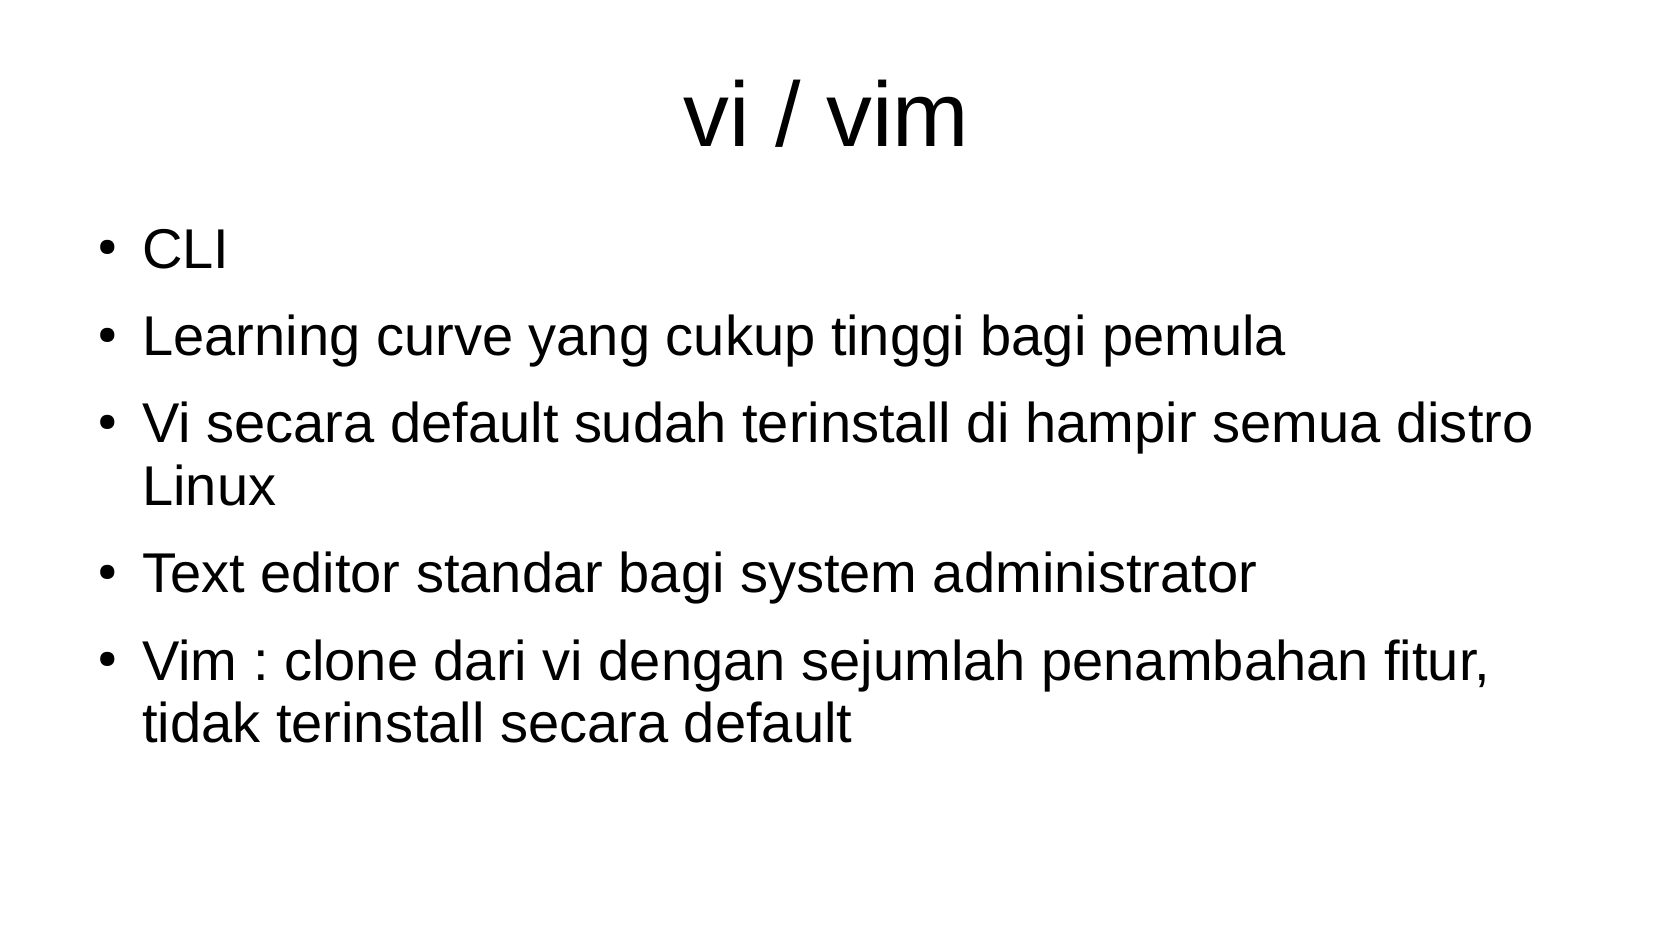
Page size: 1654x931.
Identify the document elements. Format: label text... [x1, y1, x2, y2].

title vi / vim [82, 37, 1571, 193]
list CLI Learning curve yang cukup tinggi bagi pemula Vi secara default sudah terinstall di hampir semua distro Linux Text editor standar bagi system administrator Vim : clone dari vi dengan sejumlah penambahan fitur, tidak terinstall secara default [82, 217, 1571, 758]
